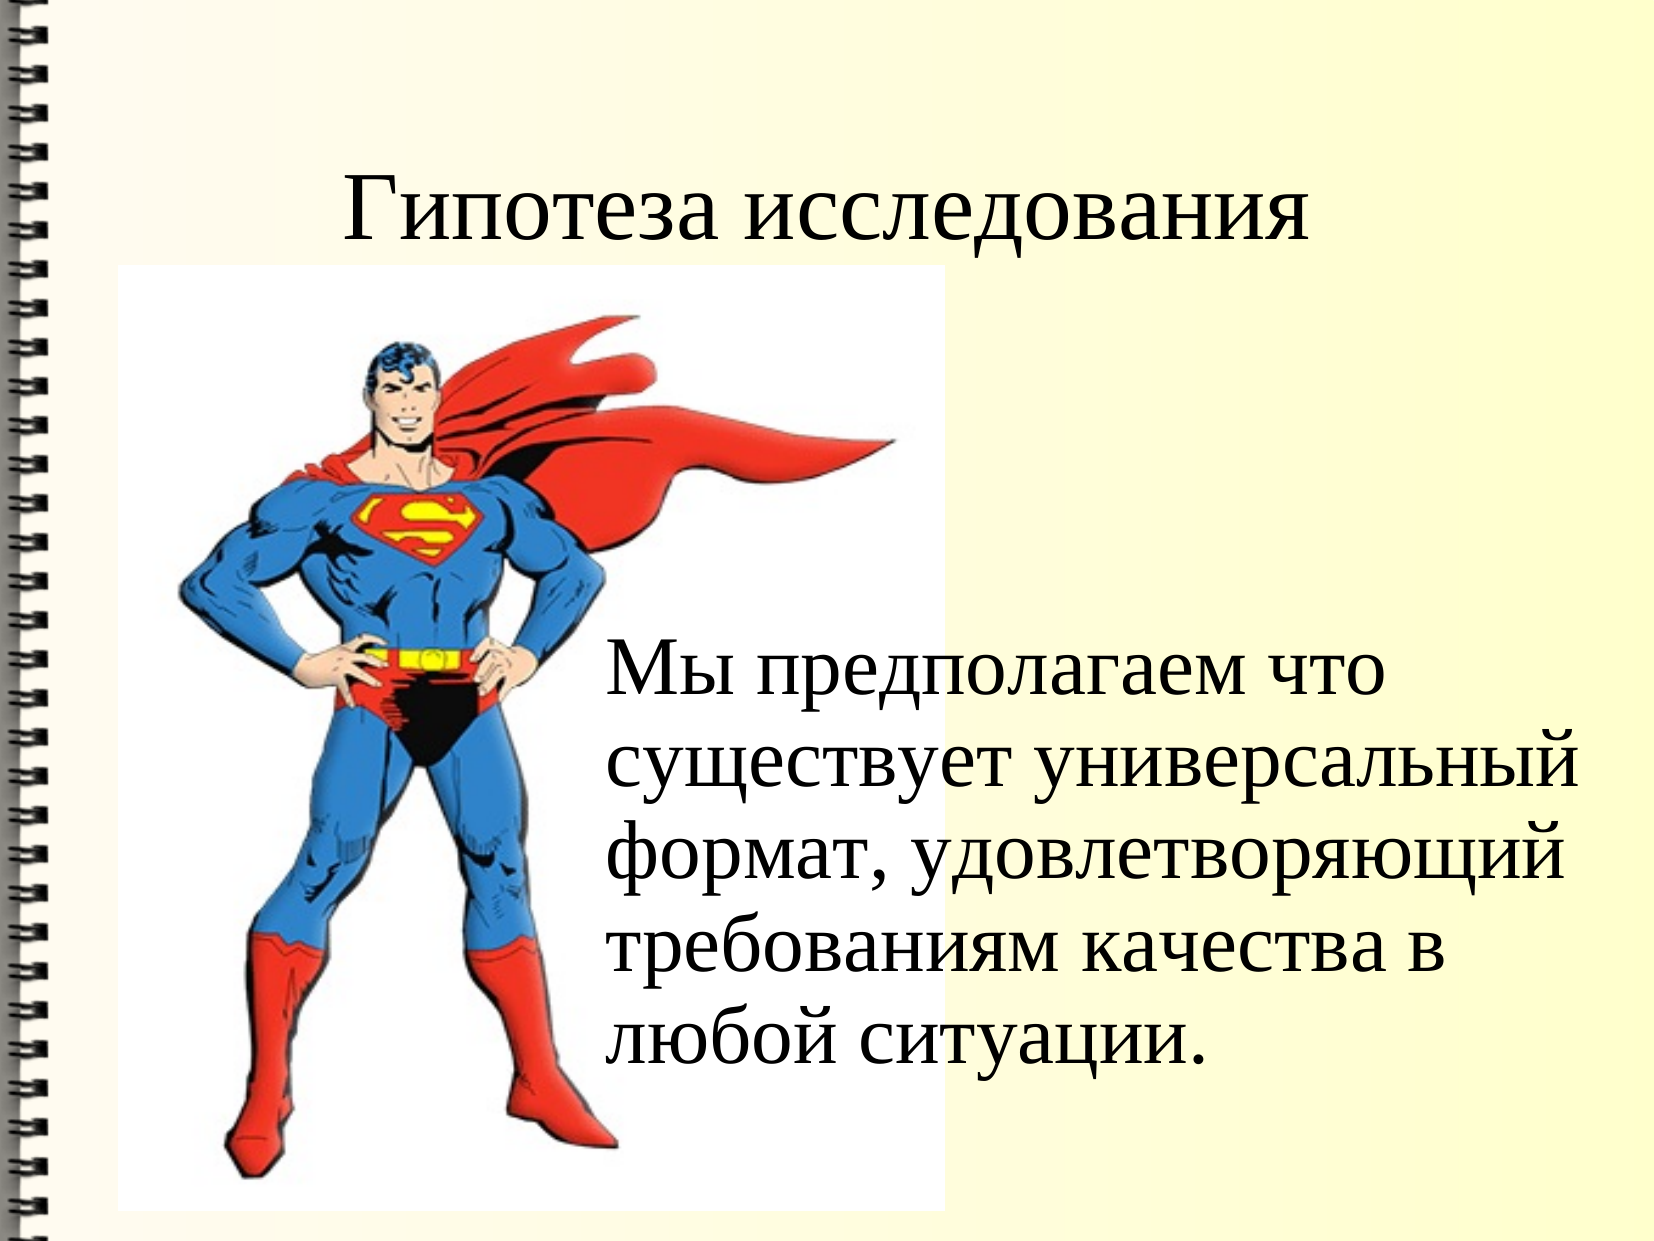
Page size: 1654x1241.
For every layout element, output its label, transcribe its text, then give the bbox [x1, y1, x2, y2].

picture [0, 0, 1654, 1241]
picture [118, 265, 945, 1211]
list Мы предполагаем что существует универсальный формат, удовлетворяющий требованиям качества в любой ситуации. [534, 620, 1654, 1152]
title Гипотеза исследования [121, 102, 1534, 310]
